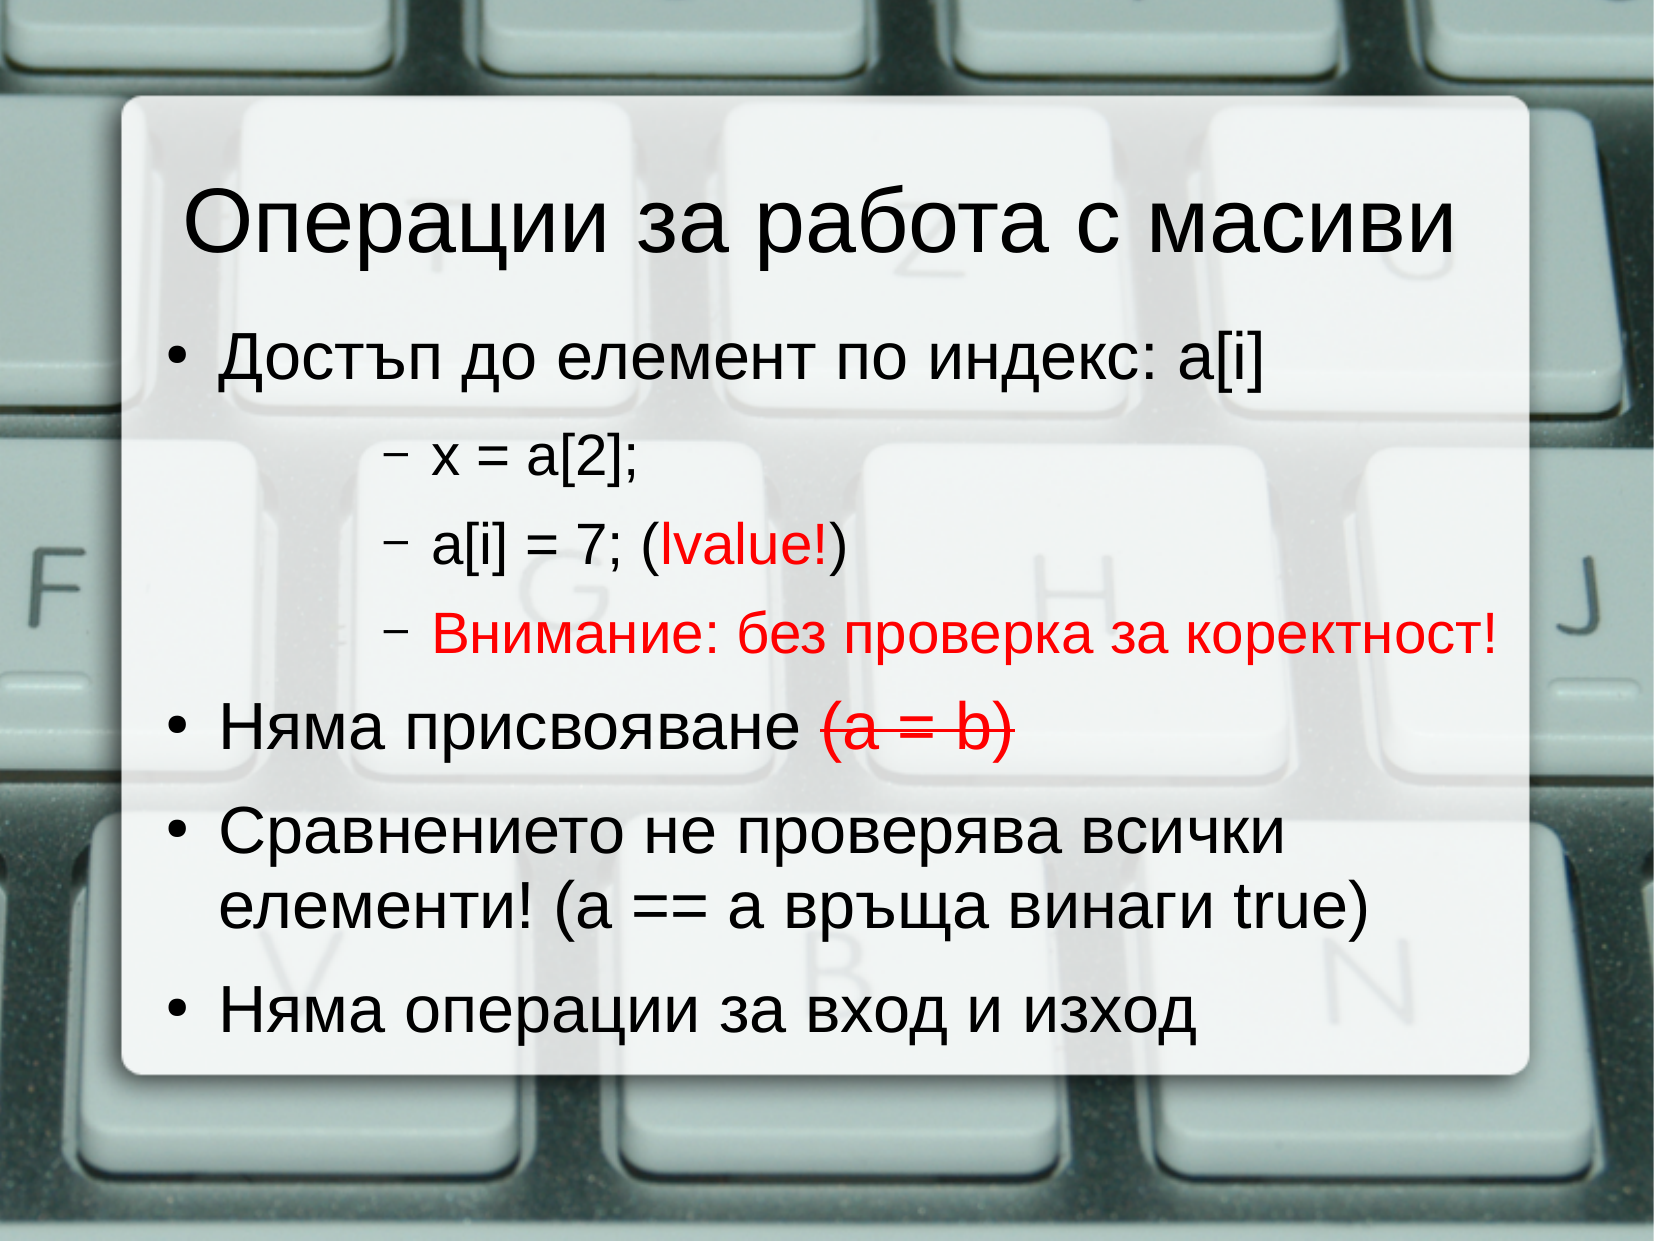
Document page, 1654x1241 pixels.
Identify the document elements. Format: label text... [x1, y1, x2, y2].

title Операции за работа с масиви [135, 117, 1506, 325]
list Достъп до елемент по индекс: a[i] x = a[2]; a[i] = 7; (lvalue!) Внимание: без проверка за коректност! Няма присвояване (a = b) Сравнението не проверява всички елементи! (a == a връща винаги true) Няма операции за вход и изход [147, 318, 1506, 1048]
picture [0, 0, 1654, 1241]
